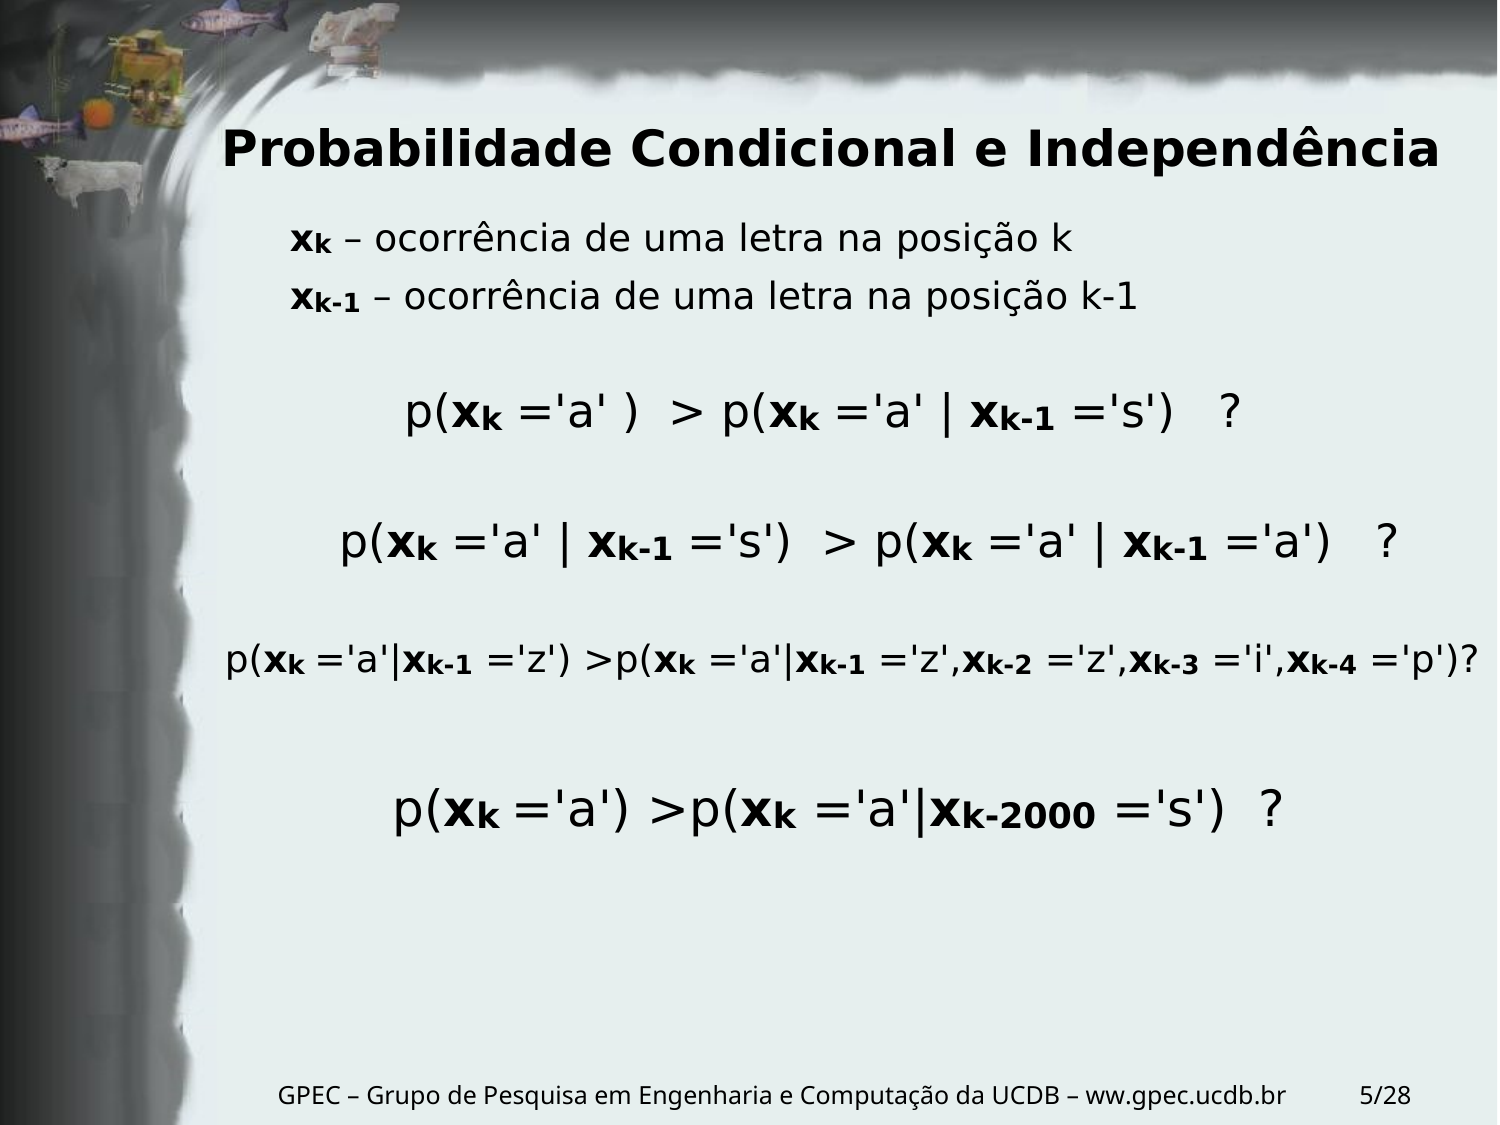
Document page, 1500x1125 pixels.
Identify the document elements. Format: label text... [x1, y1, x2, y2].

text_box p(xk ='a') >p(xk ='a'|xk-2000 ='s') ? [377, 772, 1323, 857]
text_box xk – ocorrência de uma letra na posição k [275, 208, 1072, 267]
text_box p(xk ='a' ) > p(xk ='a' | xk-1 ='s') ? [389, 378, 1245, 457]
title Probabilidade Condicional e Independência [206, 84, 1477, 215]
text_box xk-1 – ocorrência de uma letra na posição k-1 [275, 267, 1138, 379]
picture [0, 0, 1498, 1125]
text_box p(xk ='a'|xk-1 ='z') >p(xk ='a'|xk-1 ='z',xk-2 ='z',xk-3 ='i',xk-4 ='p')? [210, 630, 1475, 698]
text_box p(xk ='a' | xk-1 ='s') > p(xk ='a' | xk-1 ='a') ? [324, 507, 1399, 587]
